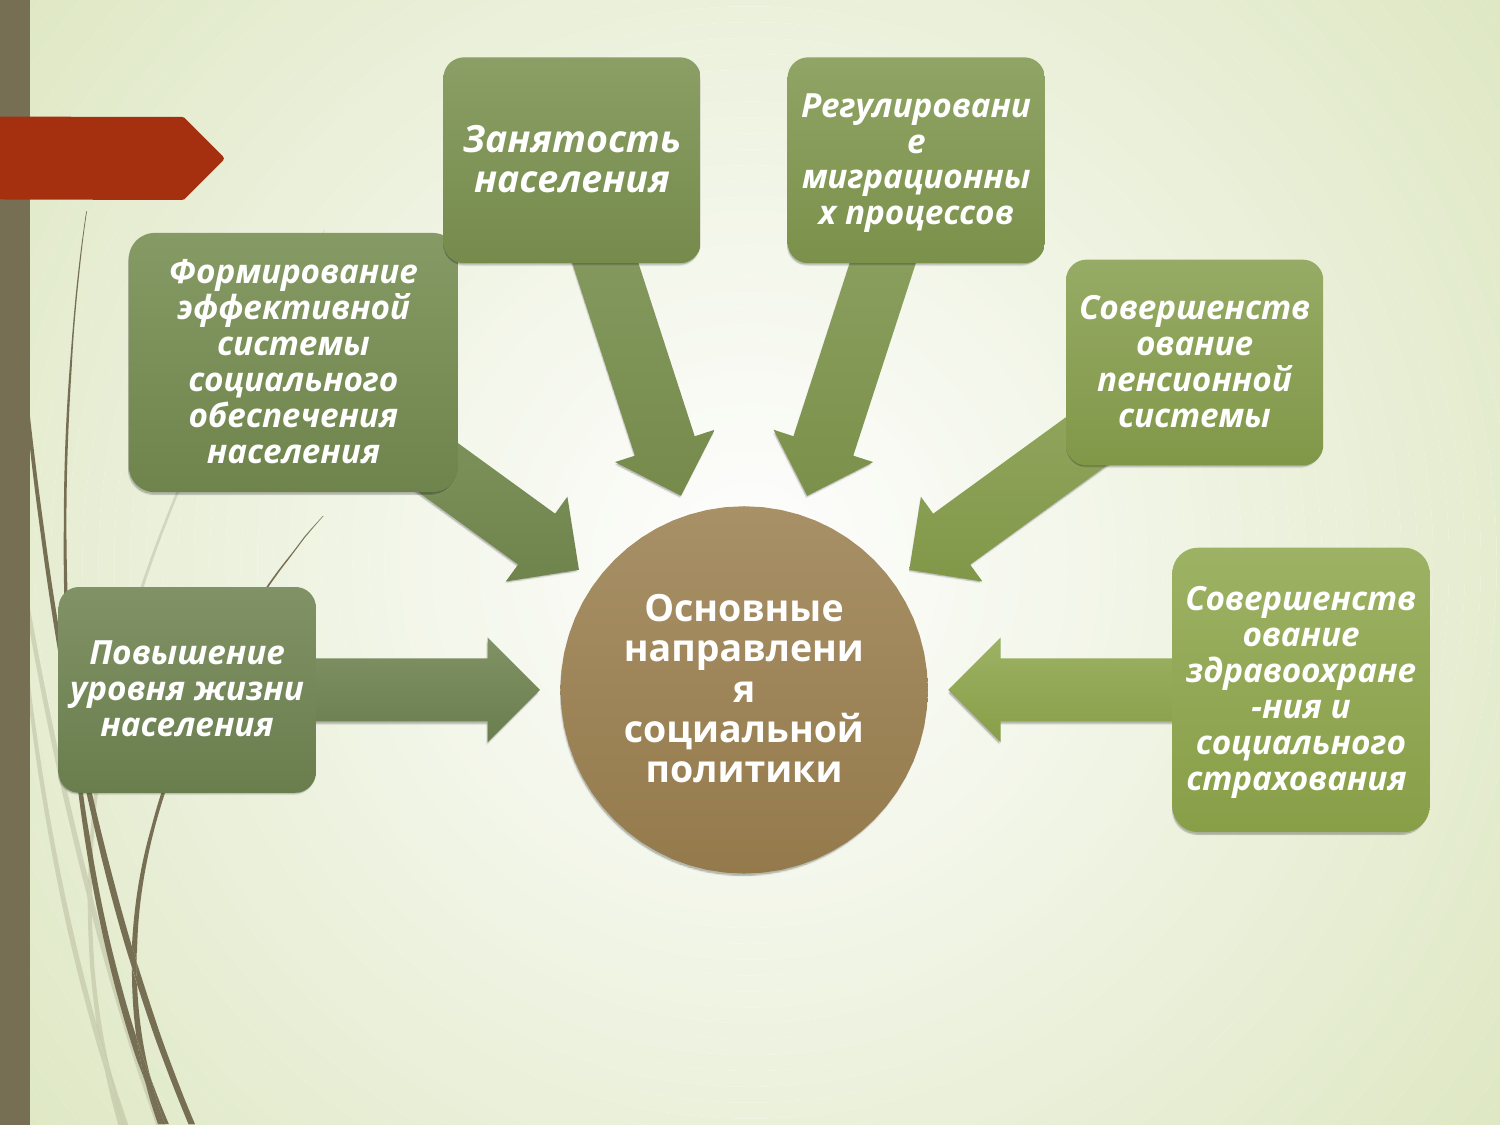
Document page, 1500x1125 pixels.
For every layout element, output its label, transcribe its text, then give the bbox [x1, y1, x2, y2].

text_box [948, 637, 1172, 743]
text_box [572, 264, 715, 496]
text_box [316, 637, 540, 743]
text_box Регулирование миграционных процессов [787, 57, 1045, 264]
text_box Совершенствование пенсионной системы [1066, 259, 1324, 466]
text_box Занятость населения [443, 57, 701, 264]
text_box Совершенствование здравоохране-ния и социального страхования [1172, 547, 1430, 833]
text_box Повышение уровня жизни населения [58, 587, 316, 793]
text_box [419, 443, 579, 582]
text_box [909, 417, 1106, 582]
text_box [773, 264, 916, 496]
text_box Основные направления социальной политики [560, 506, 928, 874]
text_box Формирование эффективной системы социального обеспечения населения [128, 232, 459, 493]
